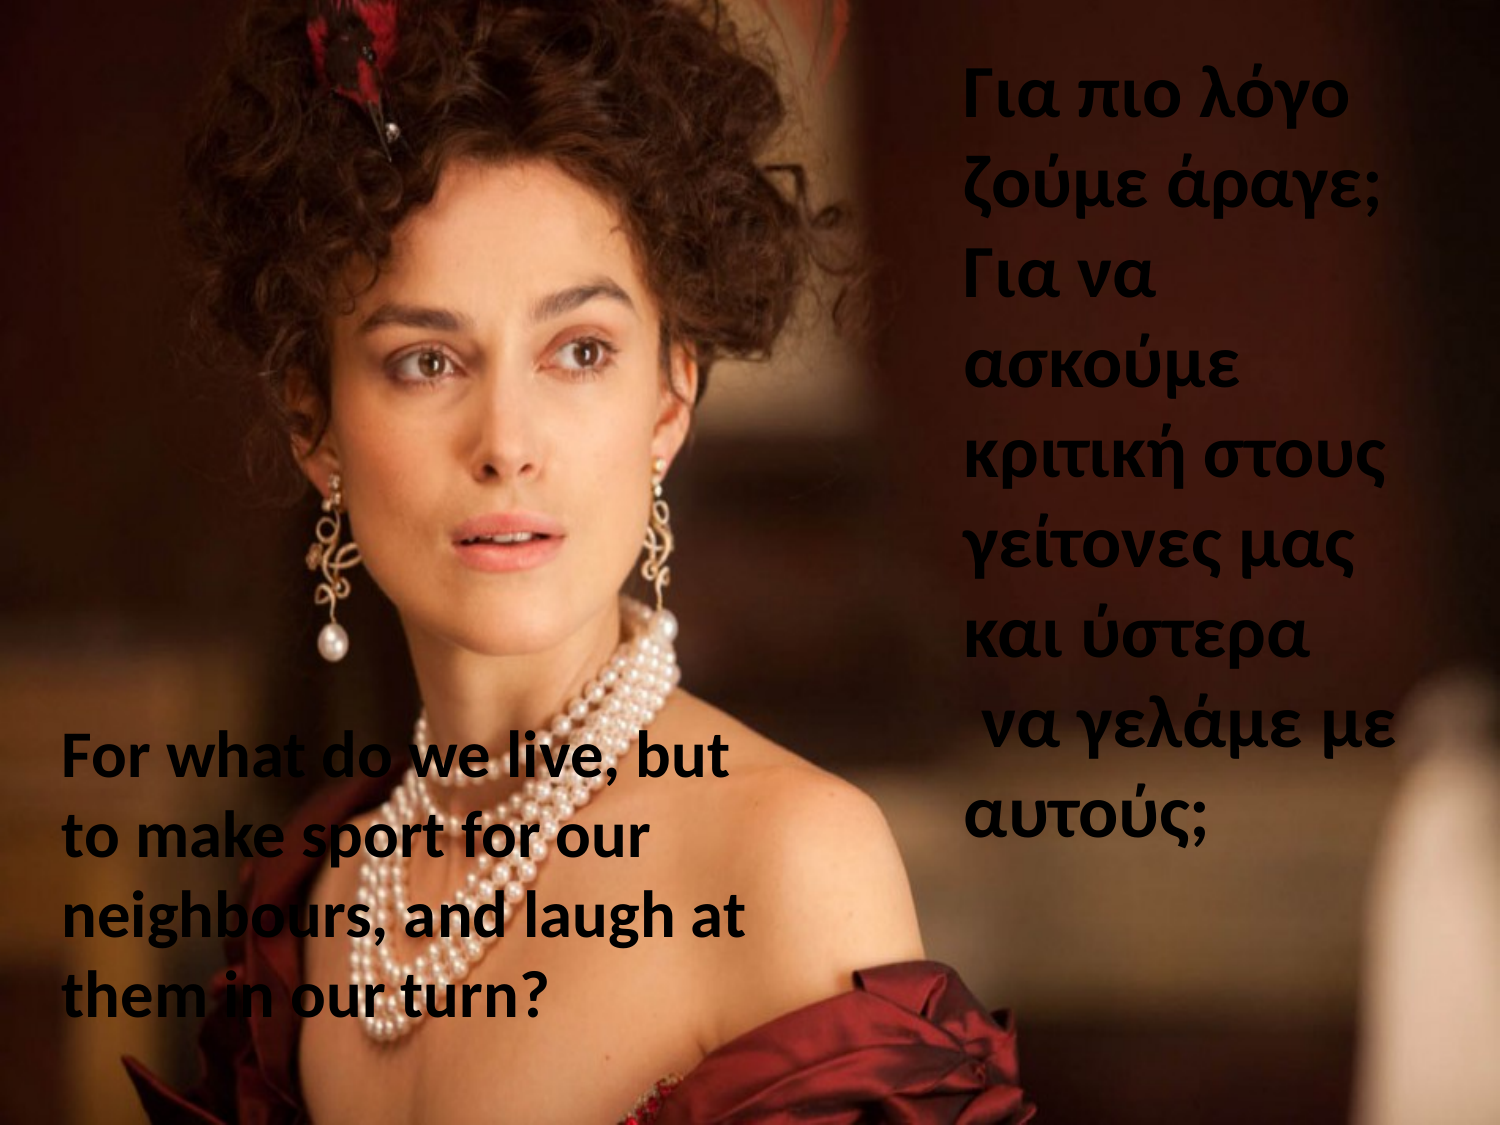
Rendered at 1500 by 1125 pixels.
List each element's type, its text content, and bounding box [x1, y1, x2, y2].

text_box Για πιο λόγο ζούμε άραγε; Για να ασκούμε κριτική στους γείτονες μας και ύστερα να γελάμε με αυτούς; [949, 35, 1446, 860]
text_box For what do we live, but to make sport for our neighbours, and laugh at them in our turn? [46, 703, 809, 1083]
picture [0, 0, 1500, 1125]
